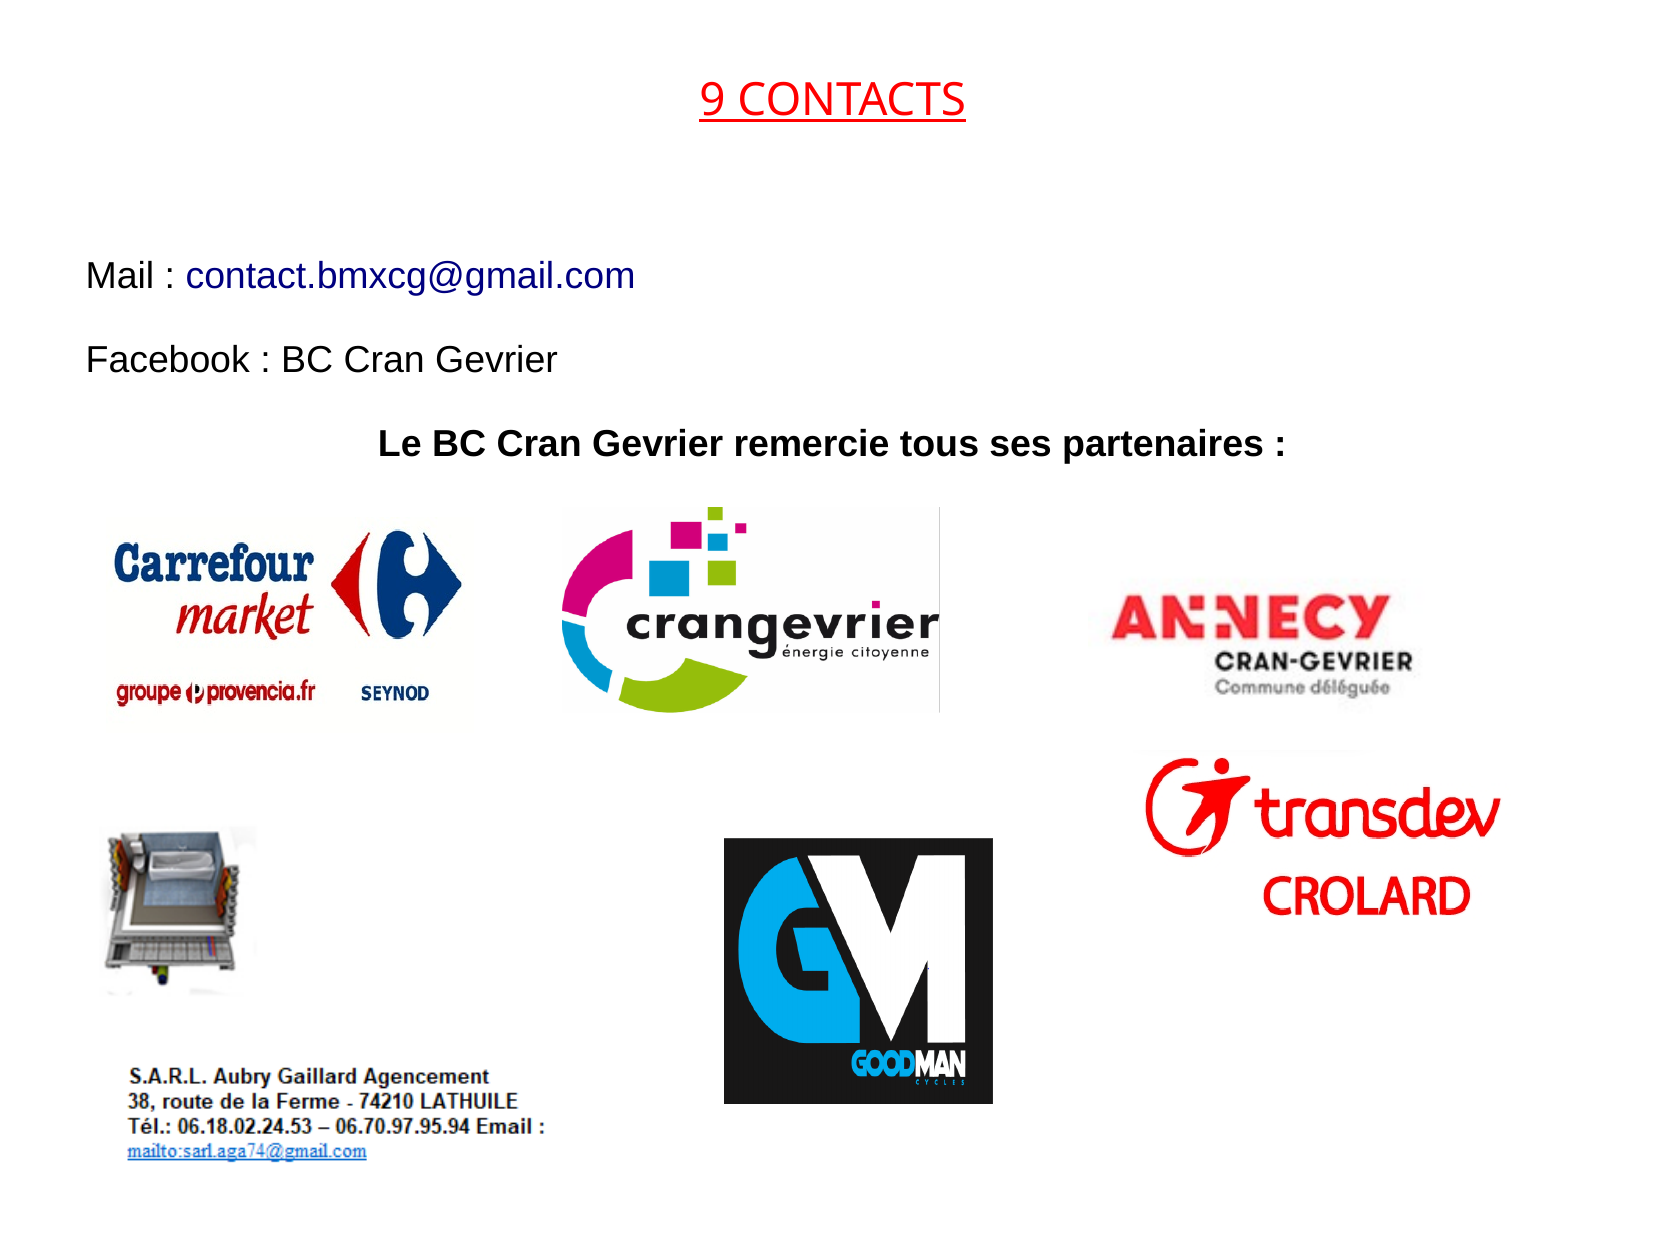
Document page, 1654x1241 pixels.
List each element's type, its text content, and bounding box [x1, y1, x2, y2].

picture [106, 517, 474, 733]
text_box 9 CONTACTS Mail : contact.bmxcg@gmail.com Facebook : BC Cran Gevrier Le BC Cran Gevrier remercie tous ses partenaires : [70, 59, 1595, 548]
picture [561, 506, 940, 713]
picture [724, 838, 993, 1105]
picture [1088, 546, 1477, 739]
picture [81, 805, 567, 1170]
picture [1133, 750, 1524, 945]
